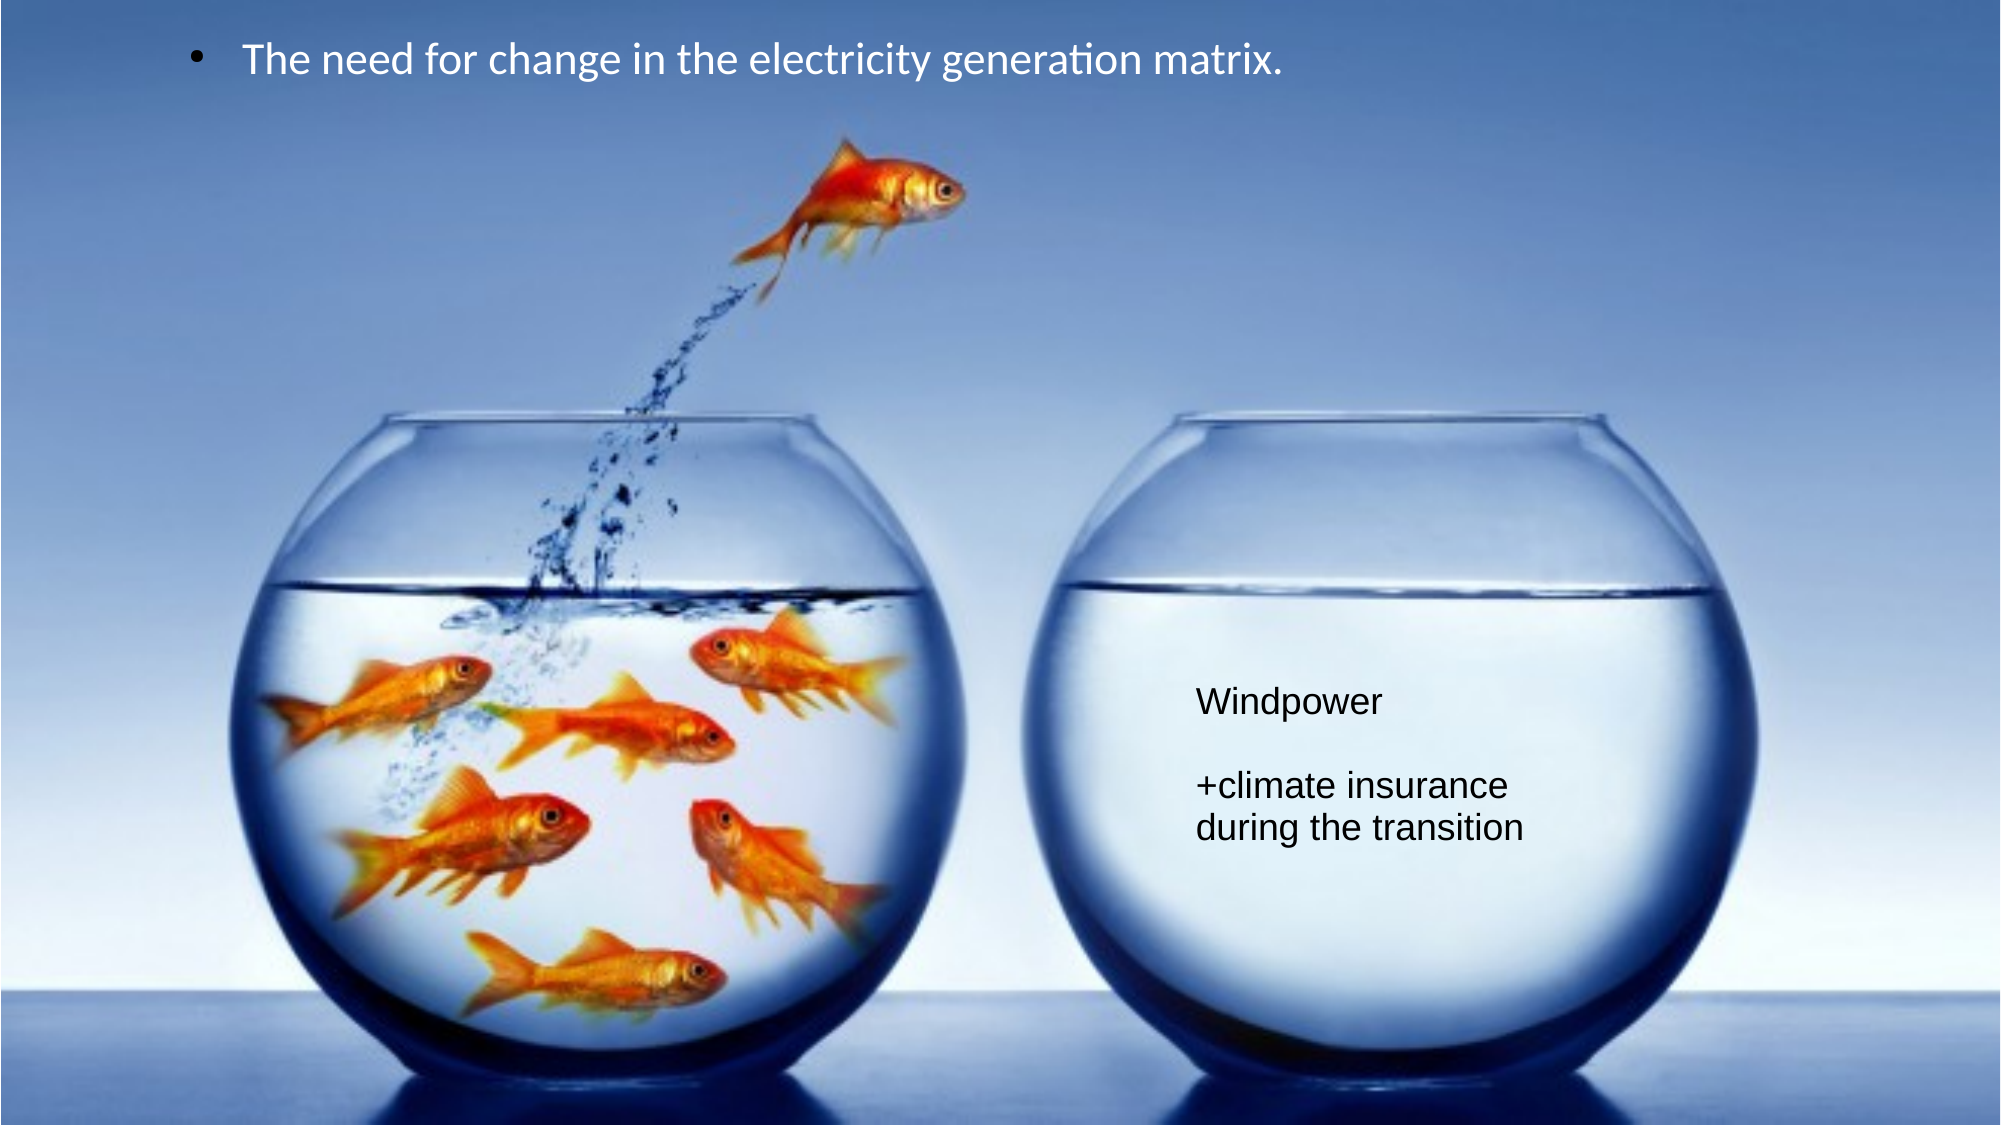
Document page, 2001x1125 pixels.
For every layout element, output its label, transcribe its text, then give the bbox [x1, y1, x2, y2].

picture [1, 0, 2001, 1125]
list The need for change in the electricity generation matrix. [171, 35, 1678, 112]
text_box Windpower +climate insurance during the transition [1181, 673, 1583, 857]
